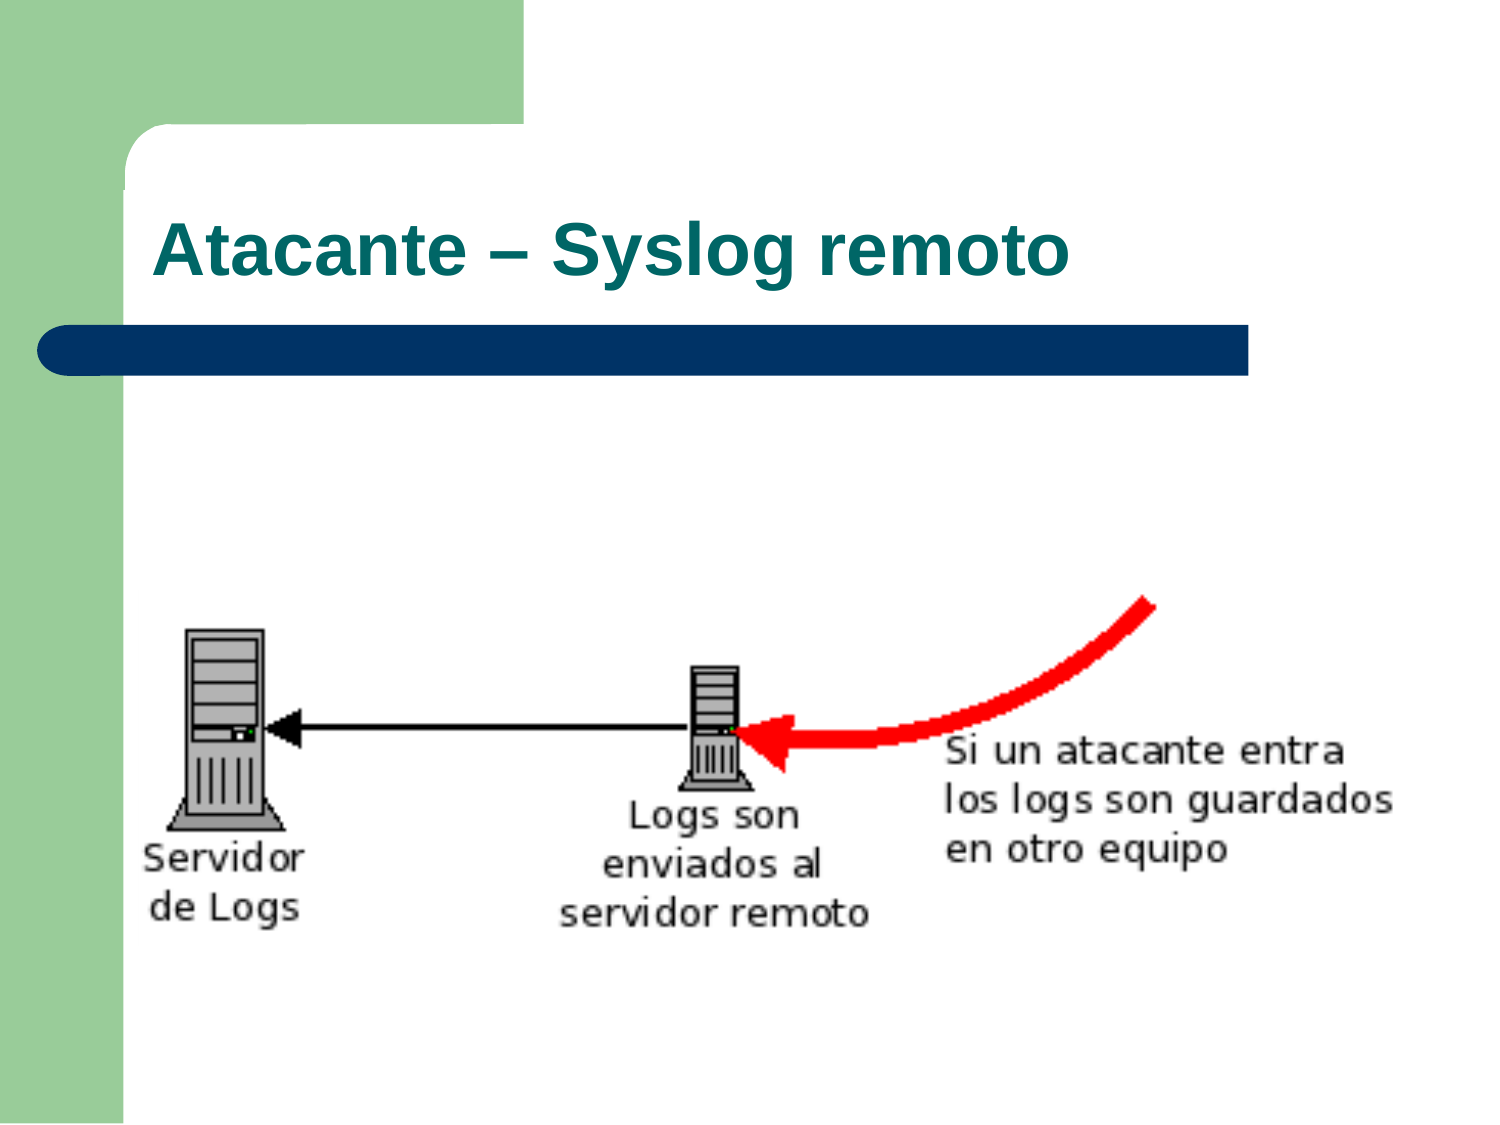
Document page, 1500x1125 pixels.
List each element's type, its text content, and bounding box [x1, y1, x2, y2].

title Atacante – Syslog remoto [136, 136, 1412, 300]
picture [137, 590, 1399, 946]
